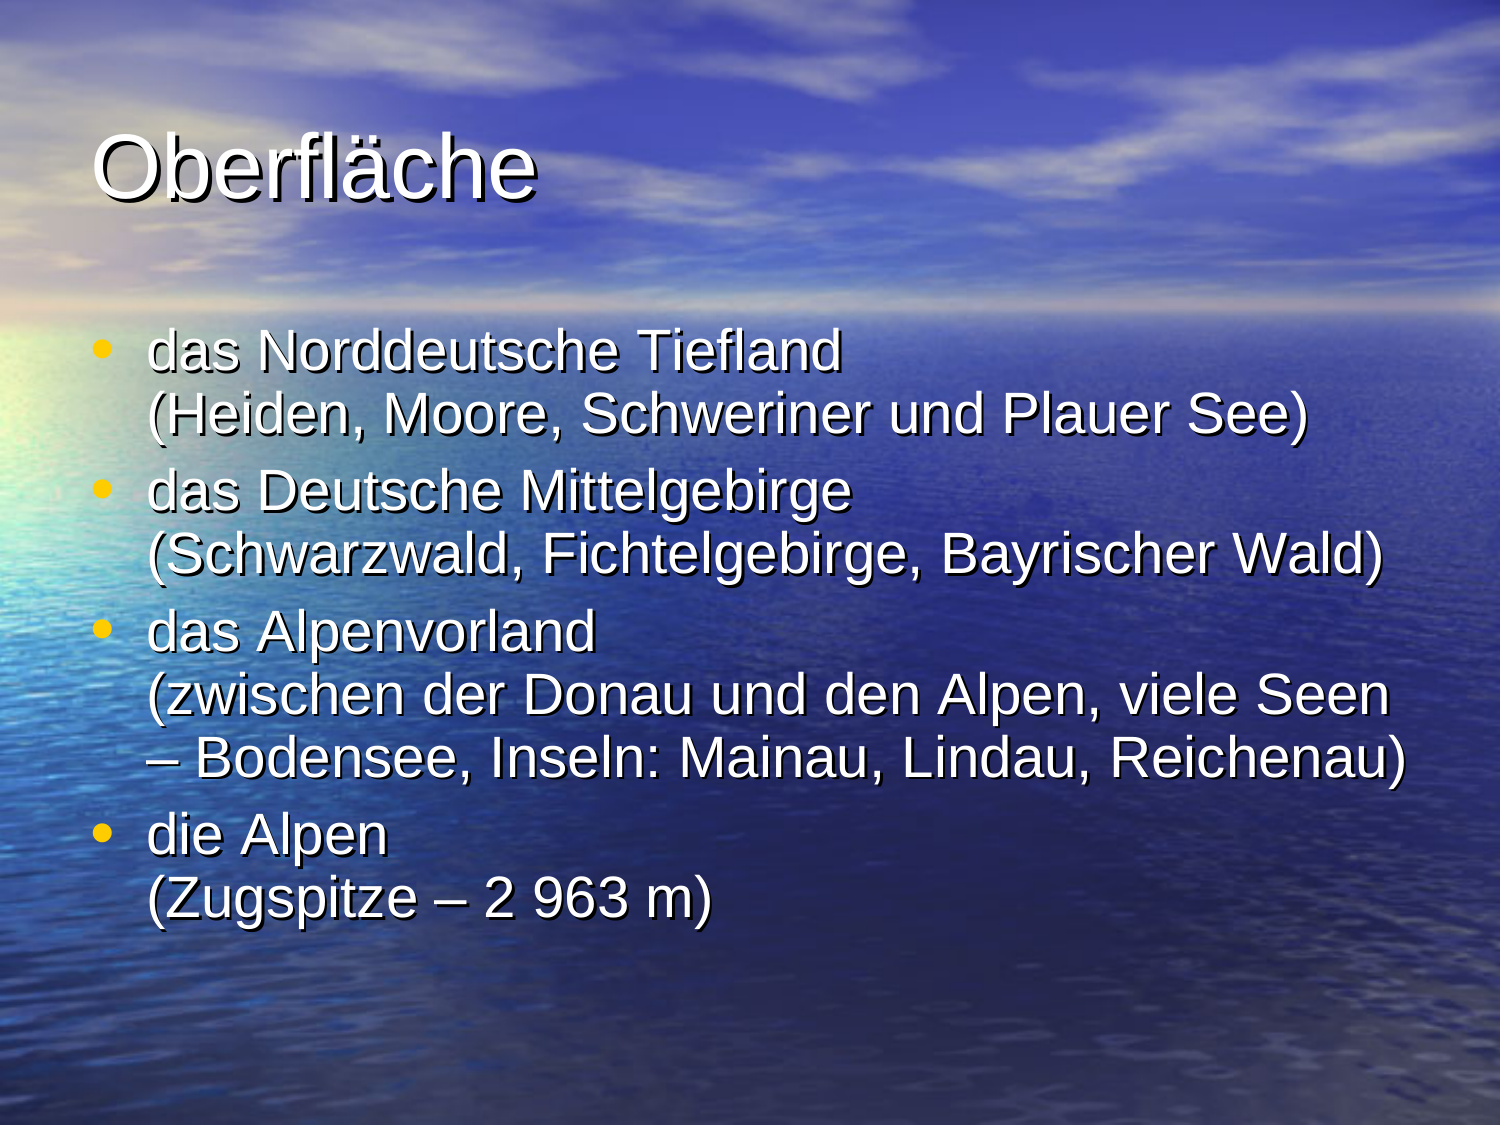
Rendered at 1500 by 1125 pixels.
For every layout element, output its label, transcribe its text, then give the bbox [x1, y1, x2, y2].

list das Norddeutsche Tiefland (Heiden, Moore, Schweriner und Plauer See) das Deutsche Mittelgebirge (Schwarzwald, Fichtelgebirge, Bayrischer Wald) das Alpenvorland (zwischen der Donau und den Alpen, viele Seen – Bodensee, Inseln: Mainau, Lindau, Reichenau) die Alpen (Zugspitze – 2 963 m) [75, 312, 1426, 988]
title Oberfläche [75, 47, 1426, 276]
picture [0, 0, 1500, 1125]
